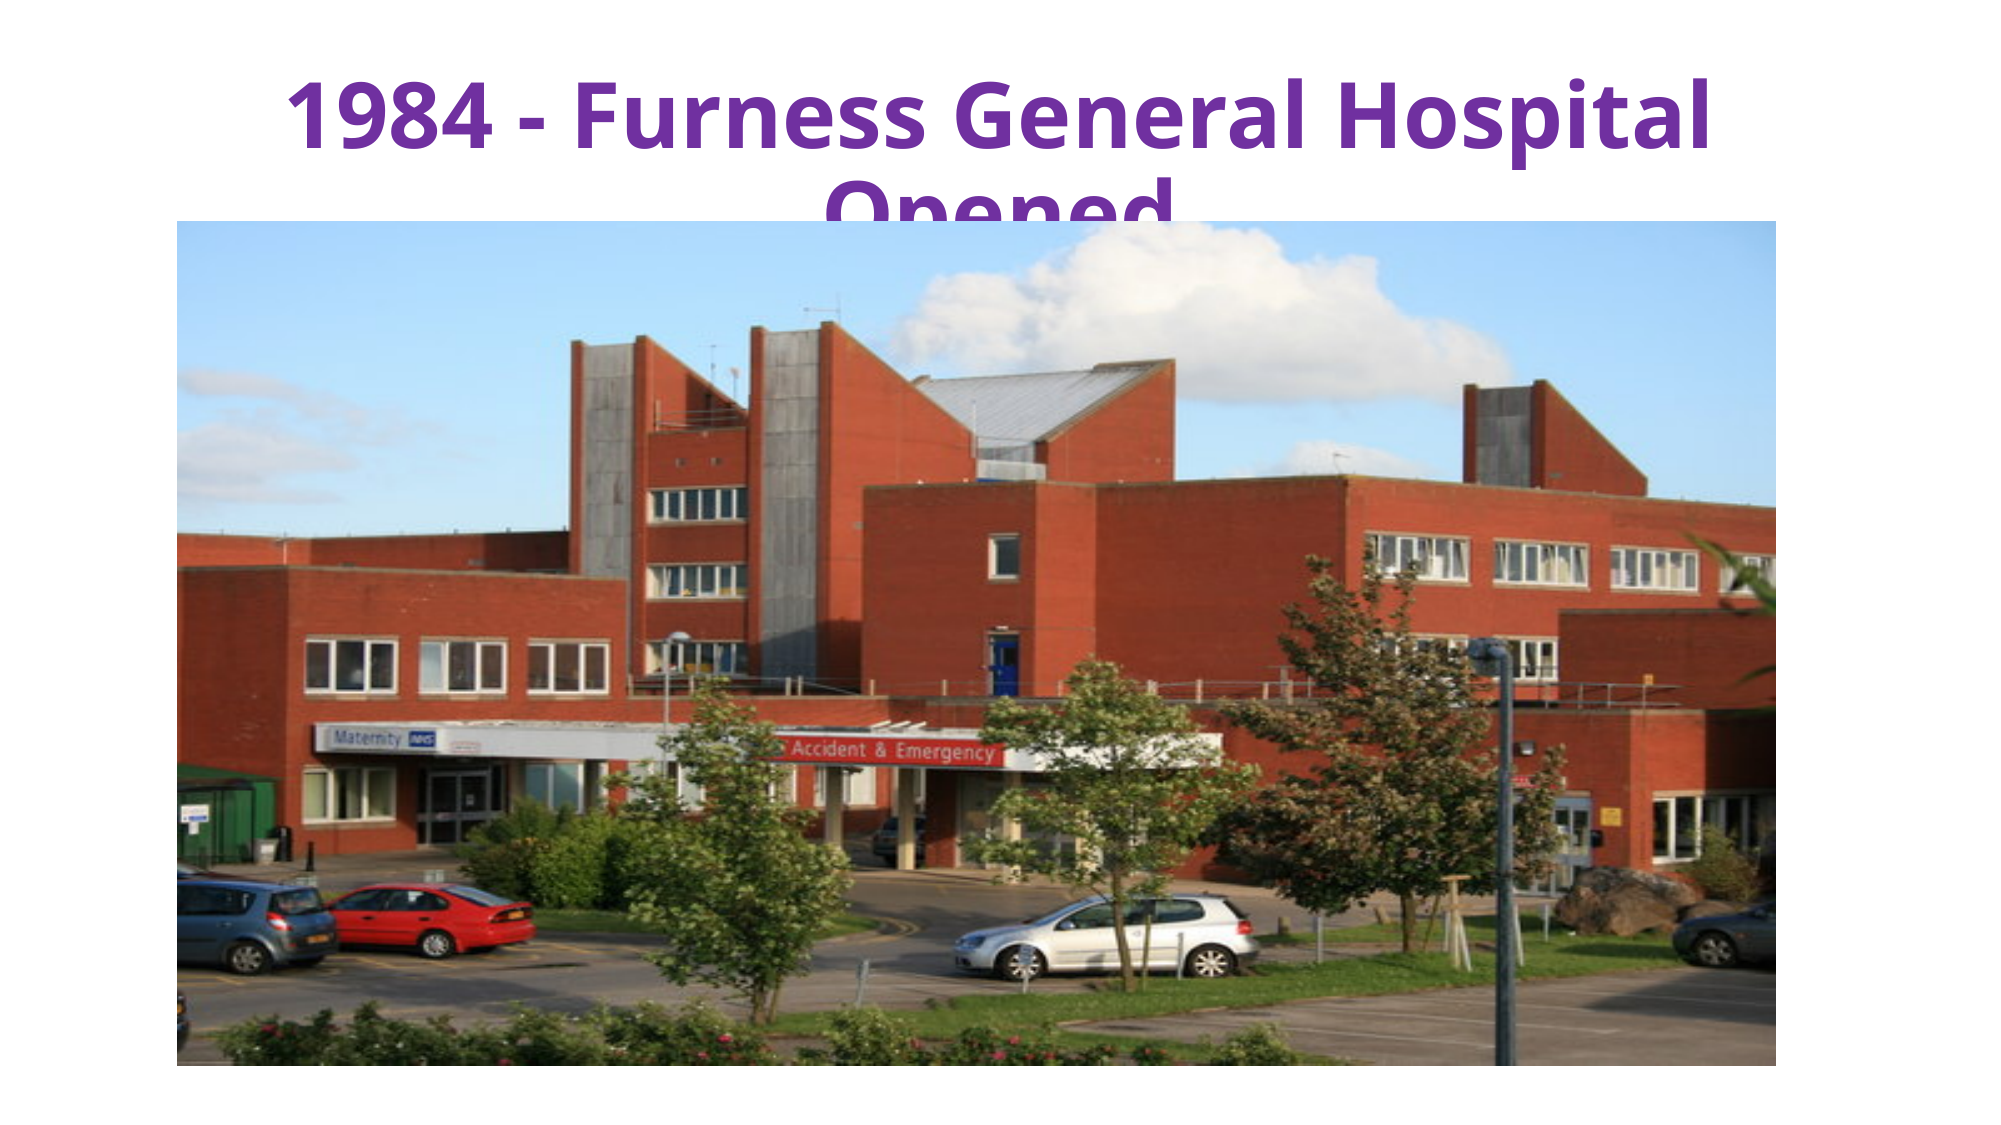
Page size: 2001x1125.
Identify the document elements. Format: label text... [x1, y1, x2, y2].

title 1984 - Furness General Hospital Opened [137, 59, 1863, 278]
picture [177, 221, 1776, 1066]
